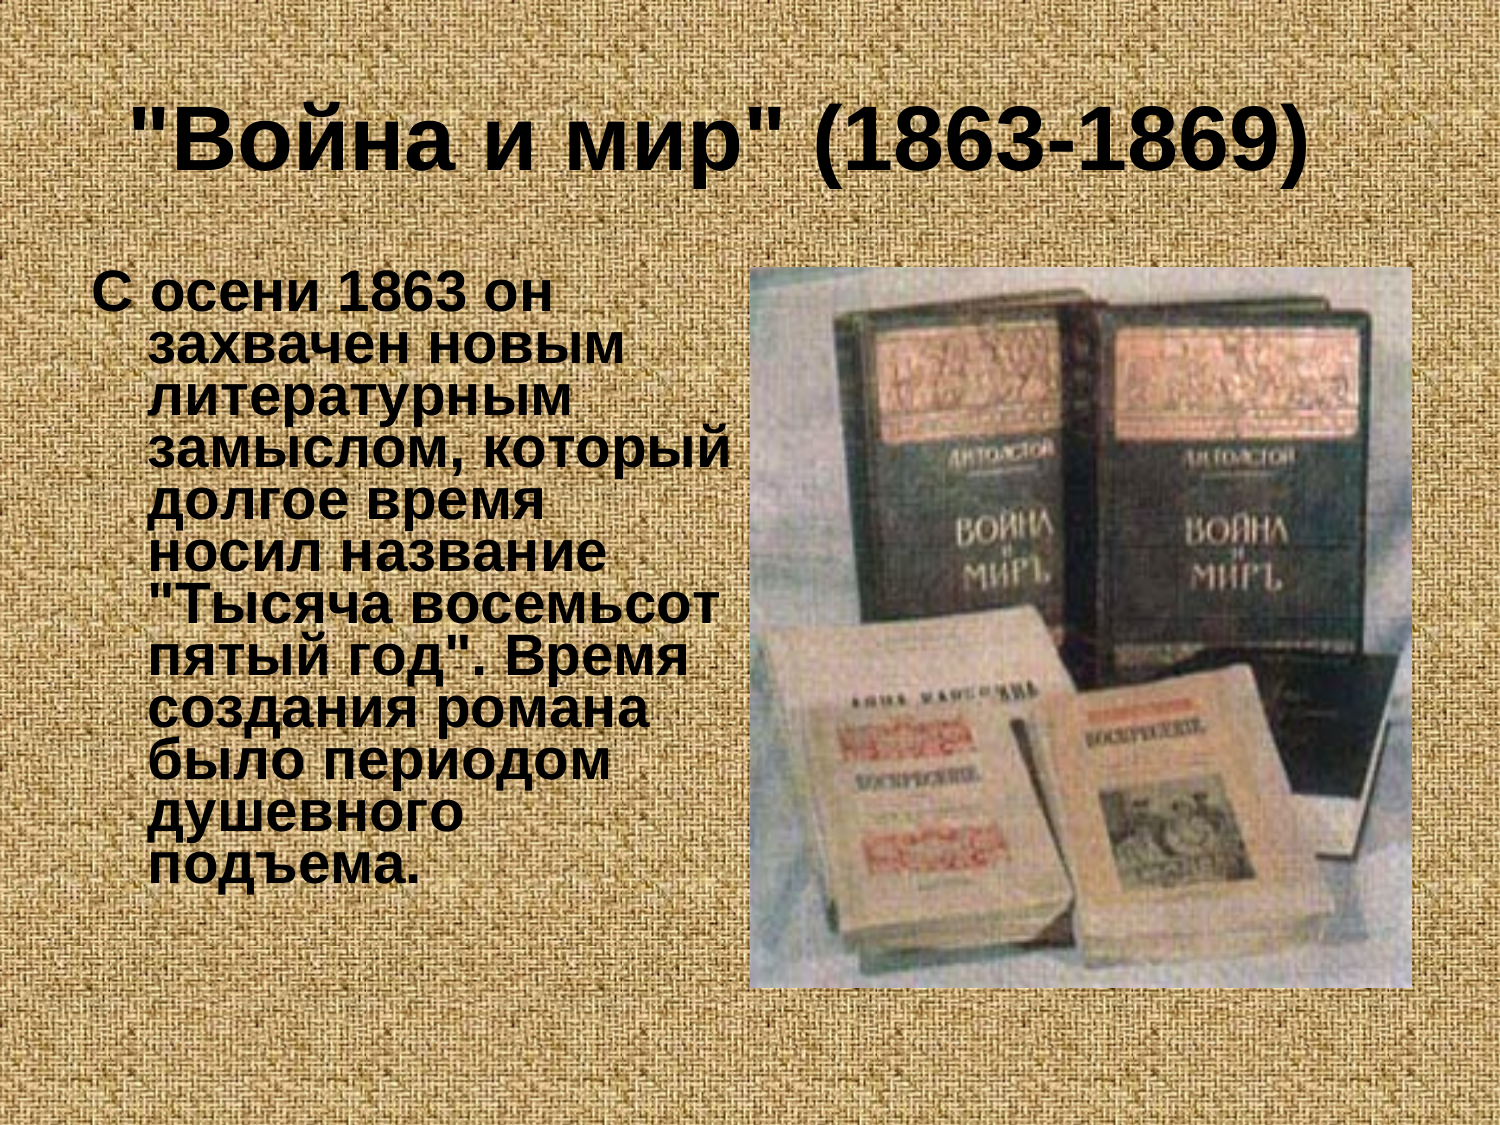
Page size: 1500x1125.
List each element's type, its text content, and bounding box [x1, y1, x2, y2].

picture [0, 0, 1500, 1125]
list С осени 1863 он захвачен новым литературным замыслом, который долгое время носил название "Тысяча восемьсот пятый год". Время создания романа было периодом душевного подъема. [76, 262, 750, 1005]
title "Война и мир" (1863-1869) [41, 45, 1425, 233]
